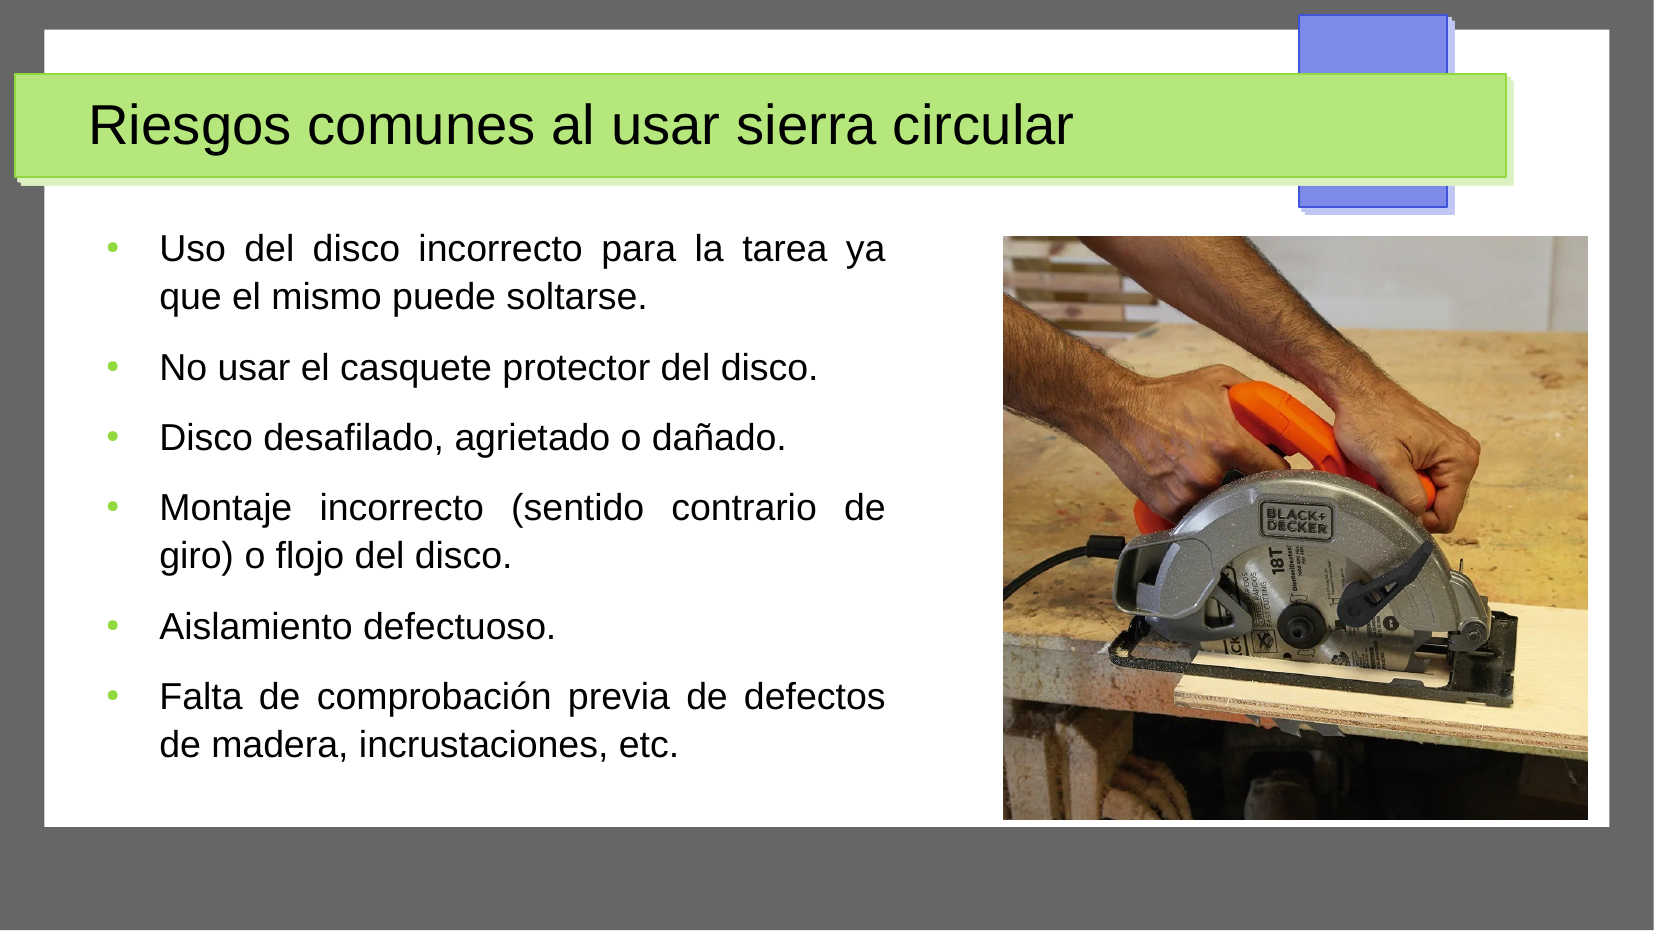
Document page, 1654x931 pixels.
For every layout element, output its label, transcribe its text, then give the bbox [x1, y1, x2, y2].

picture [1003, 236, 1588, 820]
title Riesgos comunes al usar sierra circular [88, 73, 1506, 178]
list Uso del disco incorrecto para la tarea ya que el mismo puede soltarse. No usar el casquete protector del disco. Disco desafilado, agrietado o dañado. Montaje incorrecto (sentido contrario de giro) o flojo del disco. Aislamiento defectuoso. Falta de comprobación previa de defectos de madera, incrustaciones, etc. [88, 221, 886, 813]
